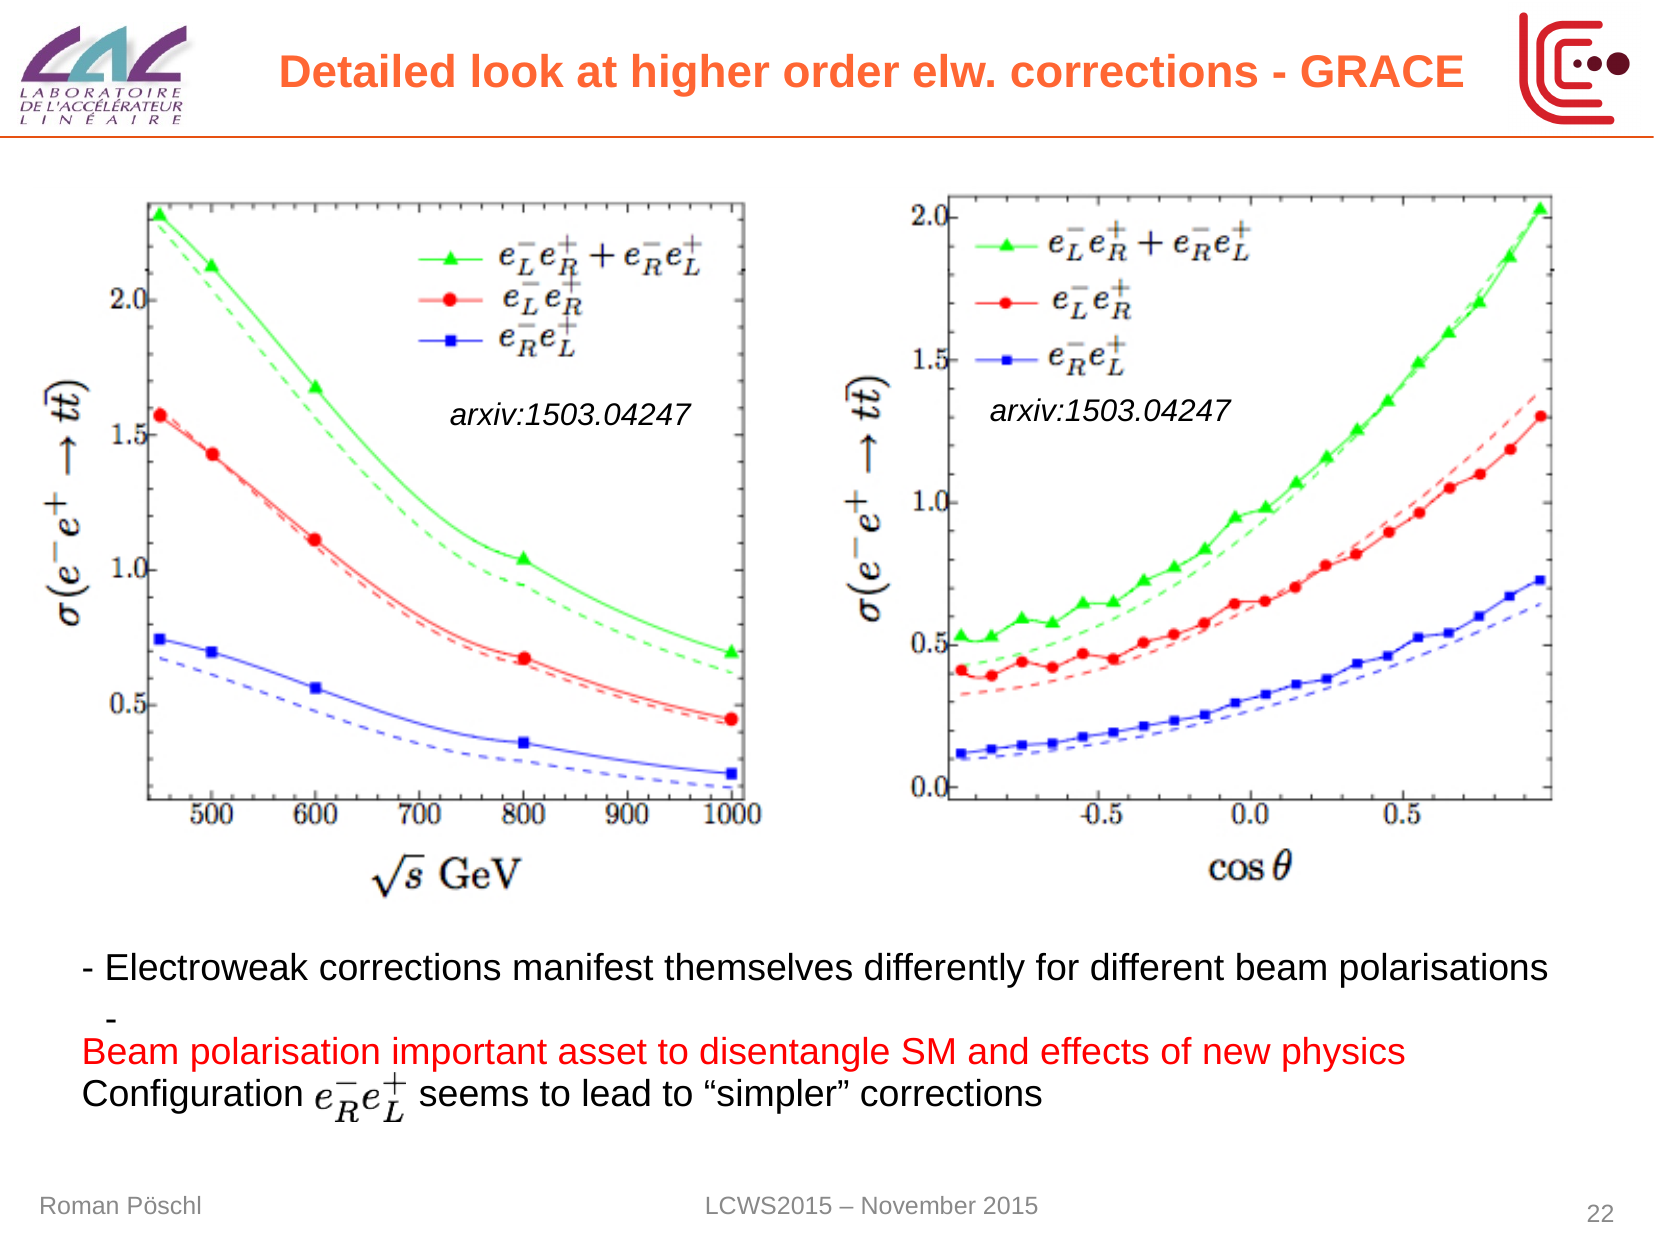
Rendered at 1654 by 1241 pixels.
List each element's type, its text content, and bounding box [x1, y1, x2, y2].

title Detailed look at higher order elw. corrections - GRACE [128, 29, 1617, 113]
text_box - Electroweak corrections manifest themselves differently for different beam polarisations Beam polarisation important asset to disentangle SM and effects of new physics Configuration seems to lead to “simpler” corrections [66, 939, 1568, 1122]
text_box arxiv:1503.04247 [975, 385, 1245, 436]
text_box arxiv:1503.04247 [435, 390, 705, 440]
picture [33, 186, 1582, 918]
picture [315, 1071, 406, 1122]
picture [17, 22, 199, 127]
picture [1508, 2, 1641, 135]
